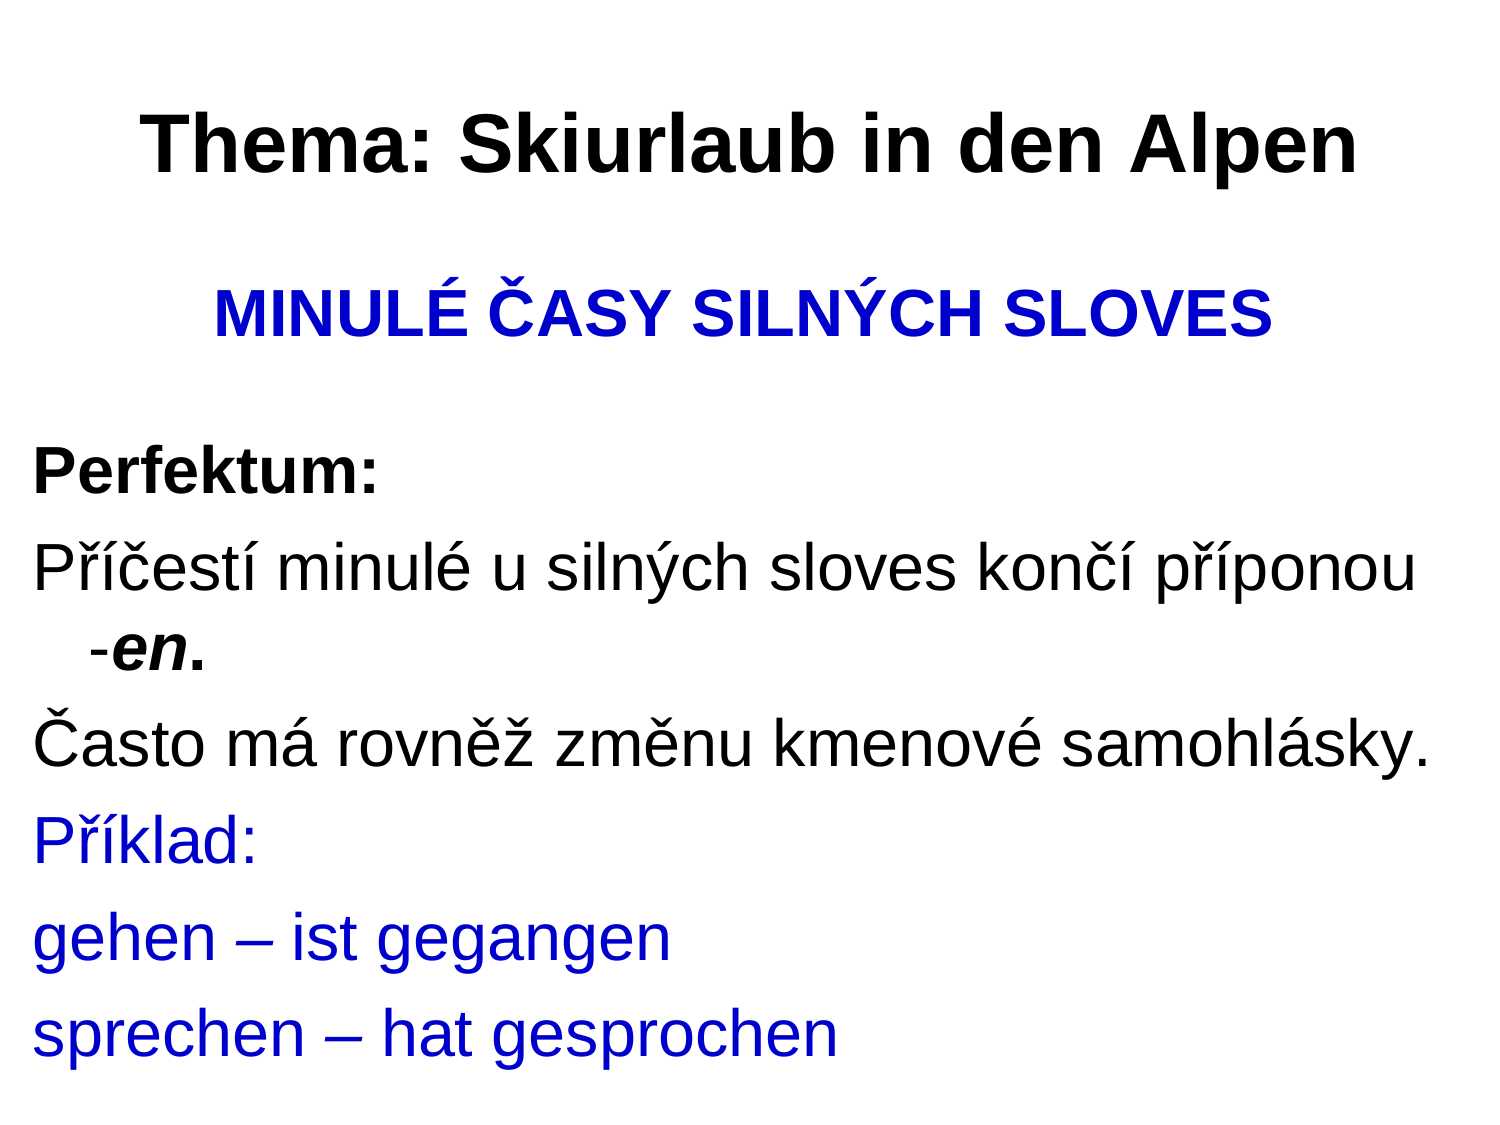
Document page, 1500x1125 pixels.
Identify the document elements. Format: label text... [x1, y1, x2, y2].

title Thema: Skiurlaub in den Alpen [75, 45, 1426, 233]
list MINULÉ ČASY SILNÝCH SLOVES Perfektum: Příčestí minulé u silných sloves končí příponou -en. Často má rovněž změnu kmenové samohlásky. Příklad: gehen – ist gegangen sprechen – hat gesprochen [17, 262, 1471, 1078]
